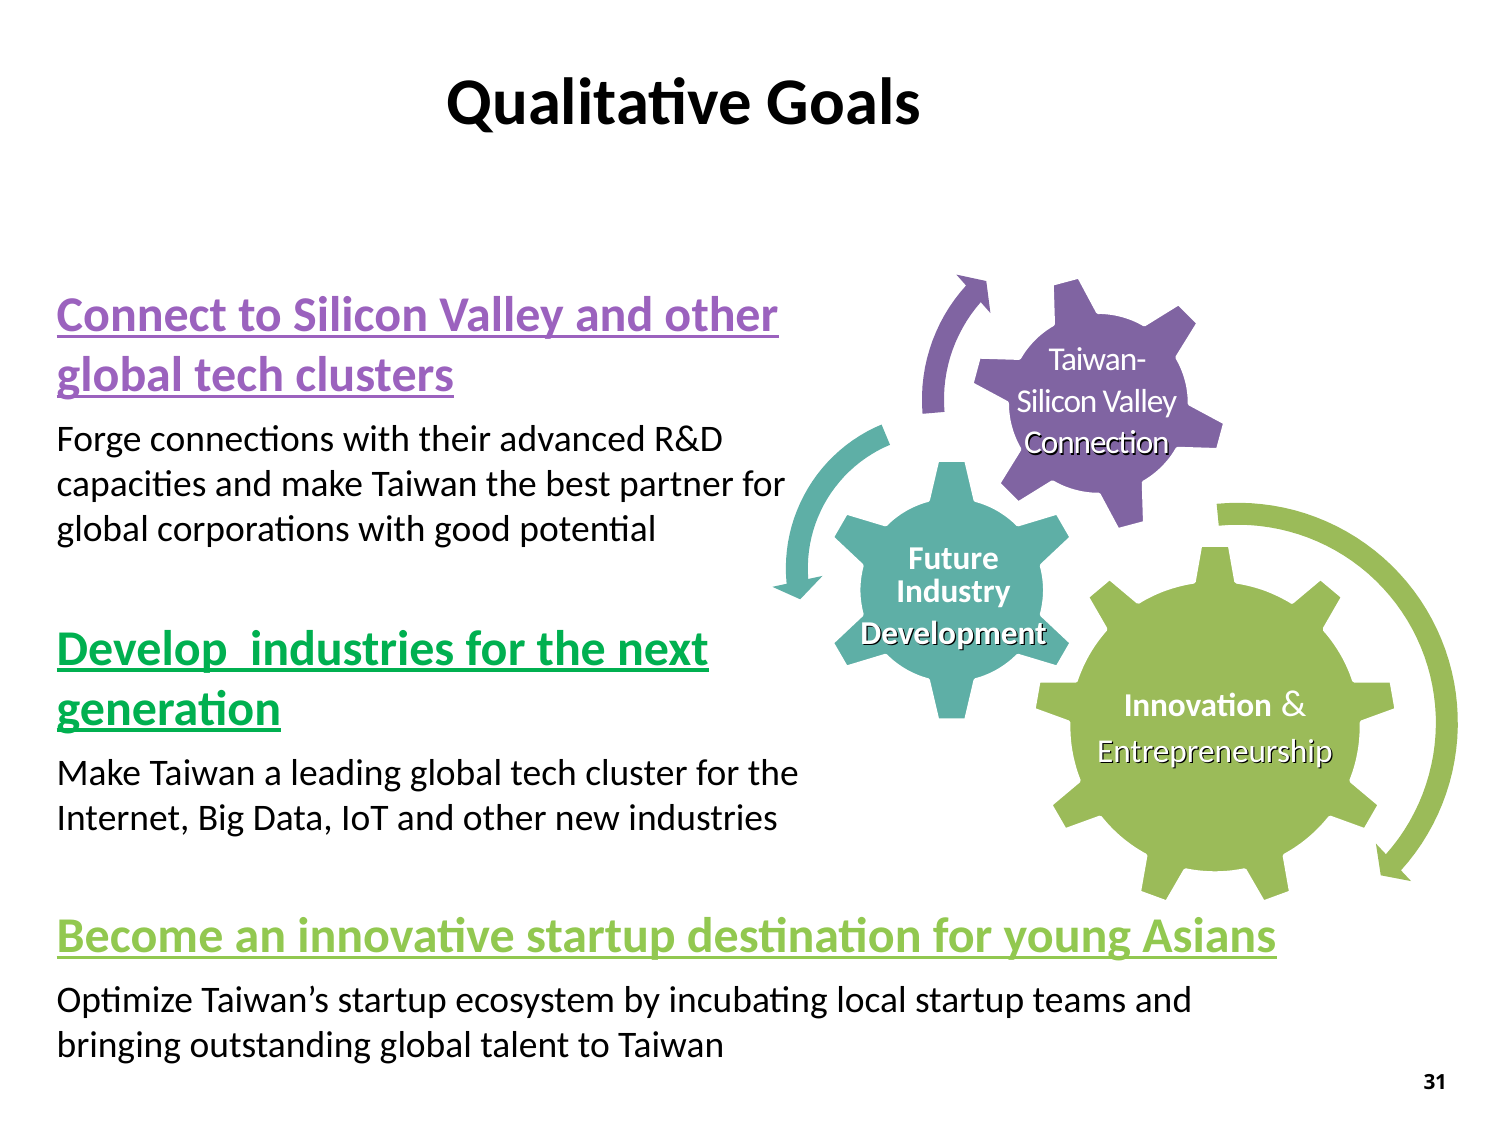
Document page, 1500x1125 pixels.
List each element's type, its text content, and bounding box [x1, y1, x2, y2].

text_box [1051, 276, 1123, 315]
text_box [831, 459, 1072, 558]
text_box Connect to Silicon Valley and other global tech clusters Forge connections with their advanced R&D capacities and make Taiwan the best partner for global corporations with good potential [42, 274, 828, 557]
text_box [1189, 391, 1226, 451]
text_box [1050, 790, 1380, 903]
text_box [1033, 680, 1067, 722]
text_box Taiwan- Silicon Valley Connection [1005, 315, 1189, 481]
text_box [1086, 544, 1344, 645]
text_box [1159, 303, 1199, 339]
text_box [1216, 502, 1458, 882]
text_box [1054, 625, 1072, 668]
text_box Future Industry Development [853, 524, 1054, 670]
text_box [831, 622, 853, 668]
text_box Become an innovative startup destination for young Asians Optimize Taiwan’s startup ecosystem by incubating local startup teams and bringing outstanding global talent to Taiwan [42, 895, 1339, 1073]
title Qualitative Goals [75, 10, 1294, 199]
text_box [1363, 680, 1397, 722]
text_box [922, 274, 991, 414]
text_box [903, 670, 1000, 721]
text_box 31 [1408, 1052, 1483, 1113]
text_box [998, 472, 1147, 531]
text_box Develop industries for the next generation Make Taiwan a leading global tech cluster for the Internet, Big Data, IoT and other new industries [42, 607, 943, 845]
text_box [772, 424, 891, 600]
text_box [971, 356, 1005, 403]
text_box Innovation & Entrepreneurship [1067, 645, 1363, 802]
